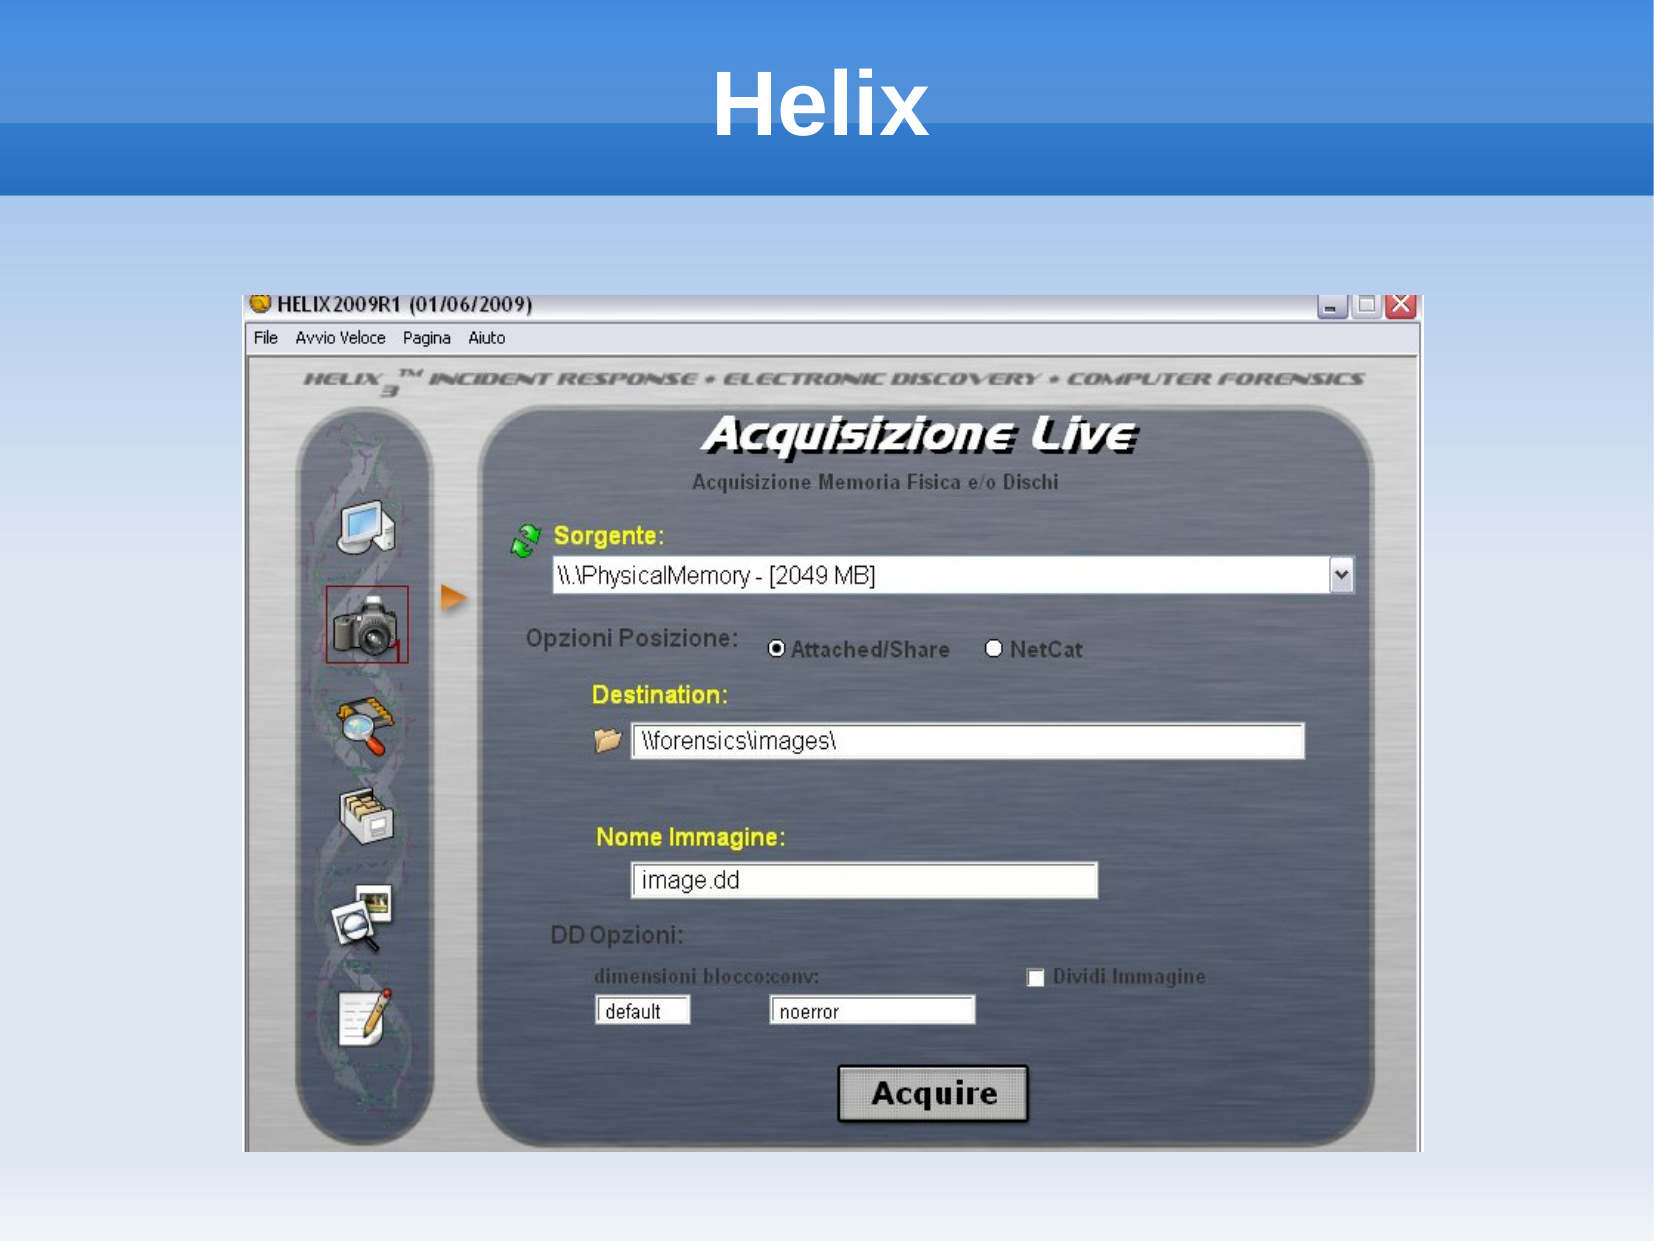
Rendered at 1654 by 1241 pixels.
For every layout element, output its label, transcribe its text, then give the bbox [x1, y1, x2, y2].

title Helix [76, 7, 1565, 200]
picture [0, 0, 1654, 1241]
